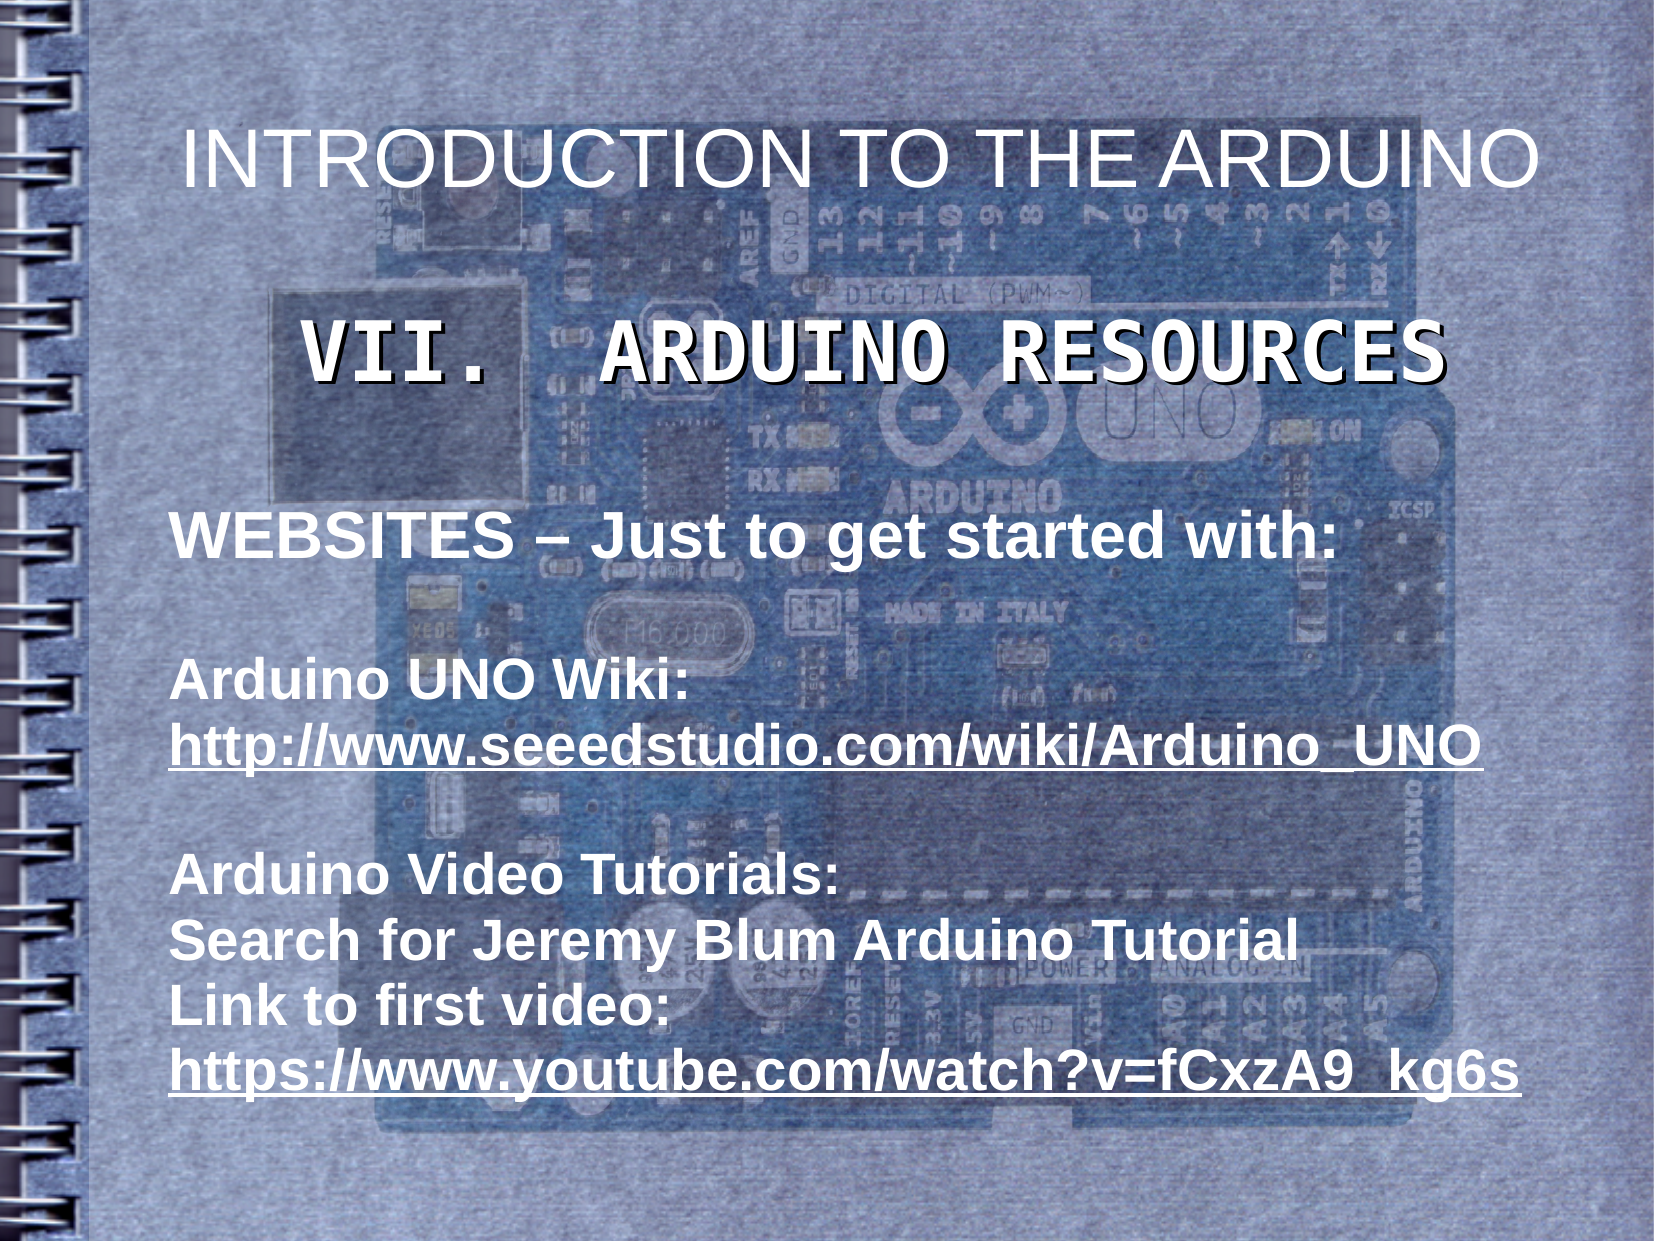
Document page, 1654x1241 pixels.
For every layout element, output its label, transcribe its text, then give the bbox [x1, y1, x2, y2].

picture [0, 0, 1654, 1241]
text_box VII. ARDUINO RESOURCES WEBSITES – Just to get started with: Arduino UNO Wiki: http://www.seeedstudio.com/wiki/Arduino_UNO Arduino Video Tutorials: Search for Jeremy Blum Arduino Tutorial Link to first video: https://www.youtube.com/watch?v=fCxzA9_kg6s [153, 296, 1594, 1186]
text_box INTRODUCTION TO THE ARDUINO [165, 75, 1561, 286]
